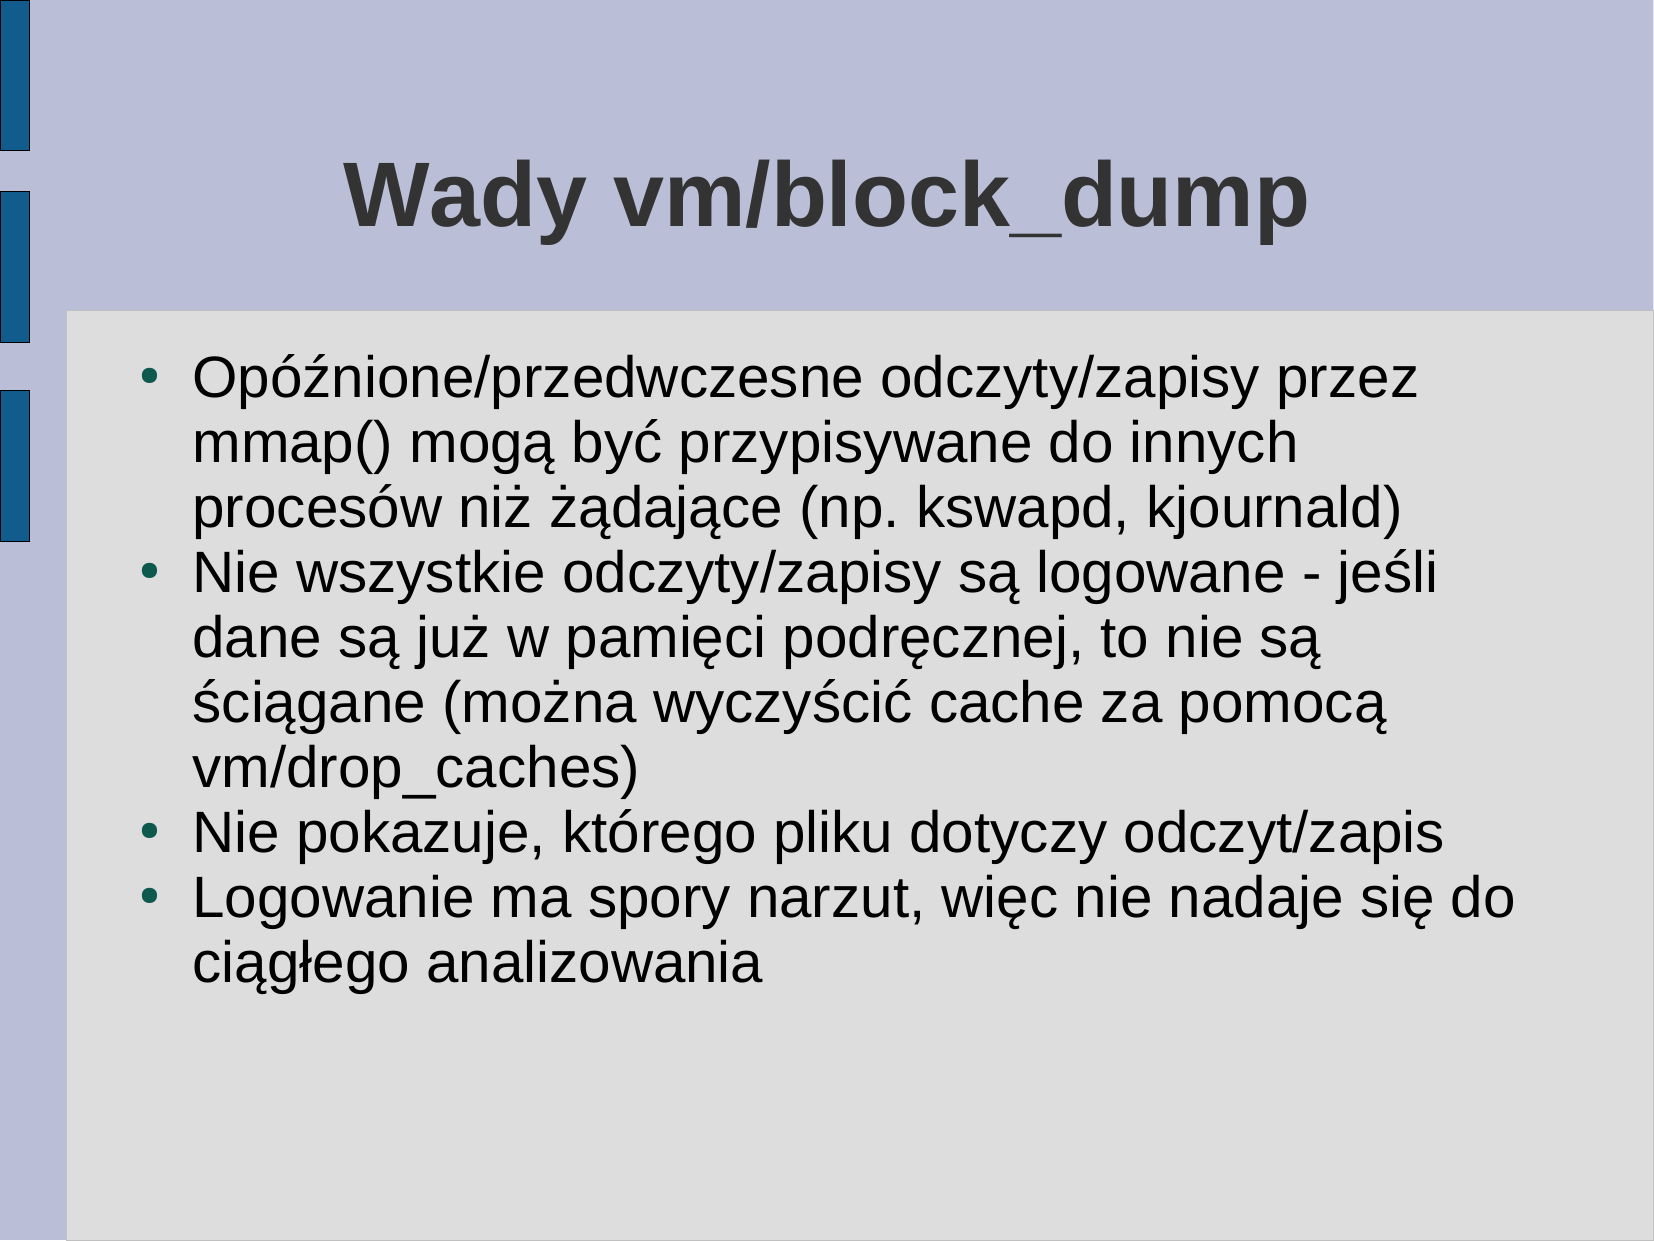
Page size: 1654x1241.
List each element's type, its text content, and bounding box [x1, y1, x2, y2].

title Wady vm/block_dump [121, 91, 1534, 299]
list Opóźnione/przedwczesne odczyty/zapisy przez mmap() mogą być przypisywane do innych procesów niż żądające (np. kswapd, kjournald) Nie wszystkie odczyty/zapisy są logowane - jeśli dane są już w pamięci podręcznej, to nie są ściągane (można wyczyścić cache za pomocą vm/drop_caches) Nie pokazuje, którego pliku dotyczy odczyt/zapis Logowanie ma spory narzut, więc nie nadaje się do ciągłego analizowania [121, 344, 1534, 1127]
